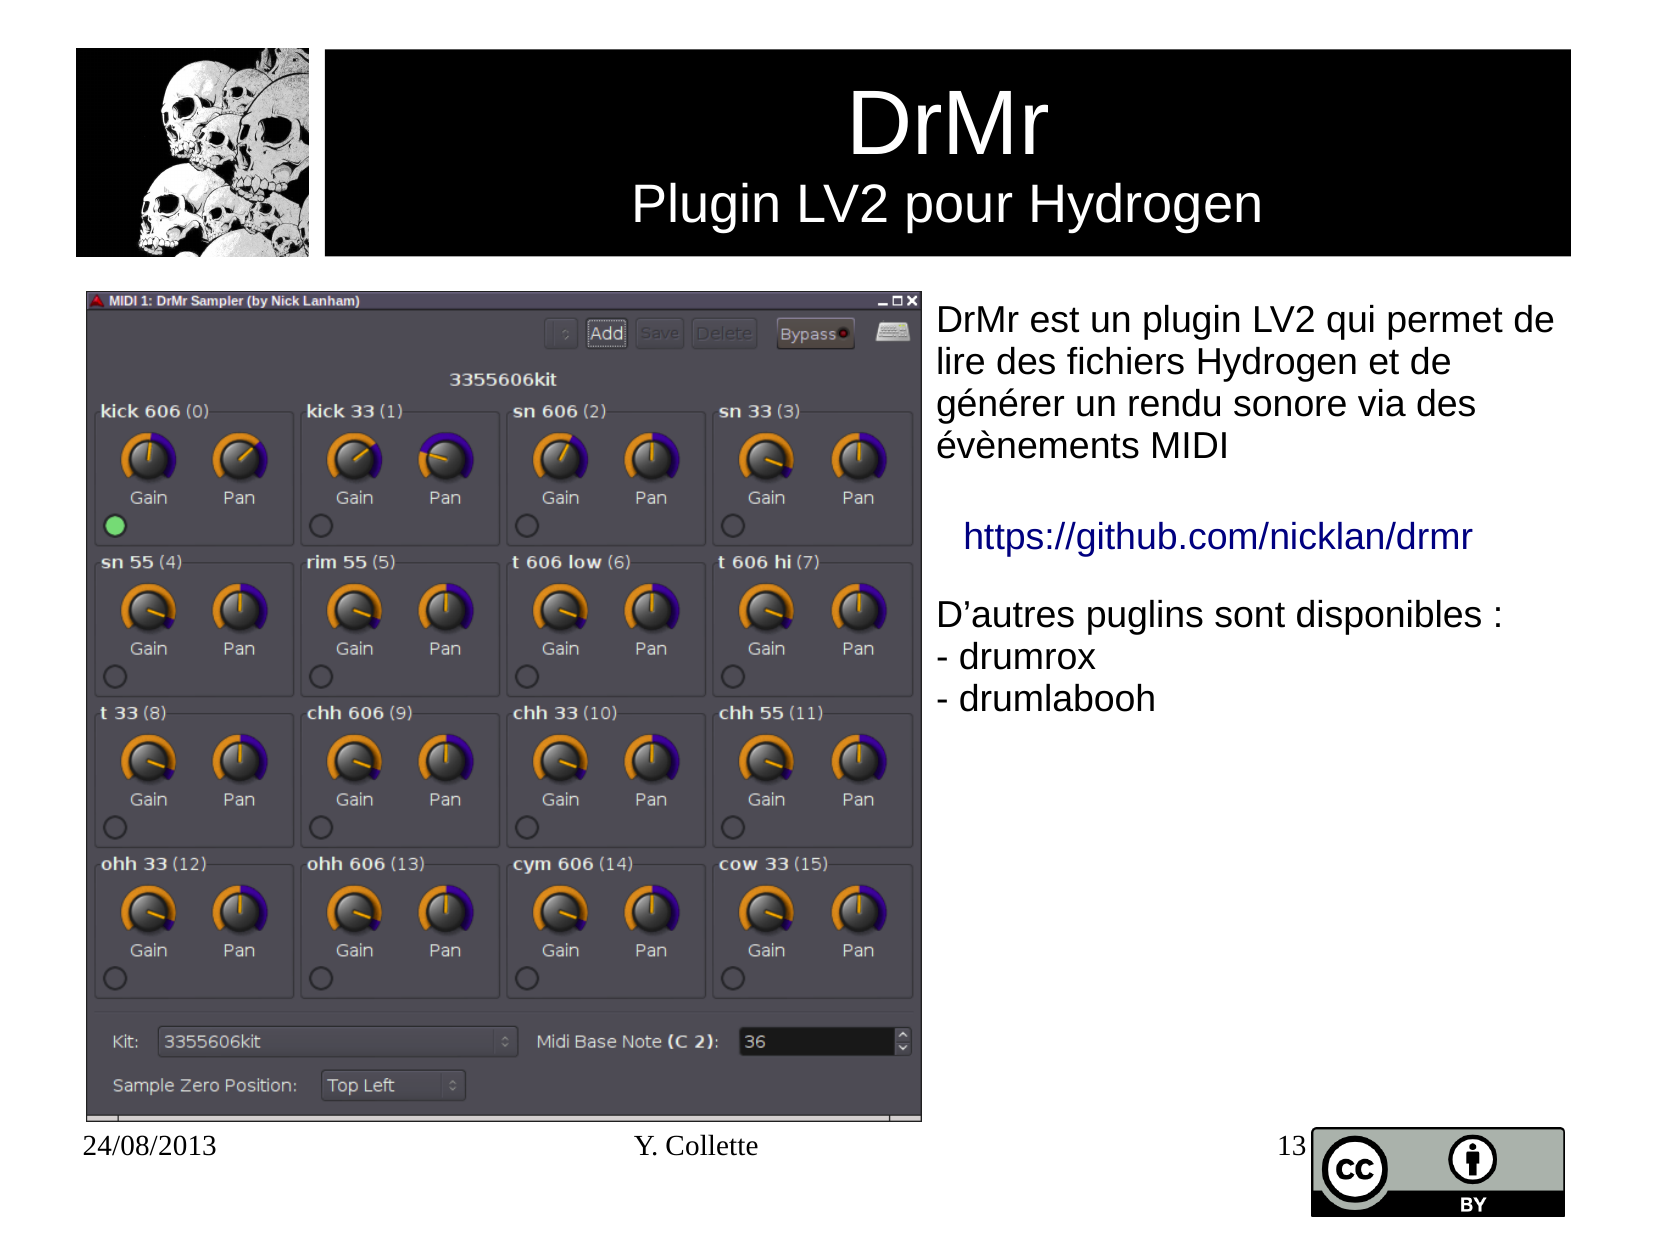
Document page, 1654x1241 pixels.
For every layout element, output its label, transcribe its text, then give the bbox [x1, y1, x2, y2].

title DrMr Plugin LV2 pour Hydrogen [324, 49, 1571, 257]
picture [86, 291, 922, 1123]
text_box https://github.com/nicklan/drmr [948, 507, 1489, 565]
text_box DrMr est un plugin LV2 qui permet de lire des fichiers Hydrogen et de générer un rendu sonore via des évènements MIDI [921, 291, 1571, 474]
picture [76, 48, 309, 257]
text_box D’autres puglins sont disponibles : - drumrox - drumlabooh [921, 586, 1571, 770]
picture [1311, 1127, 1565, 1217]
